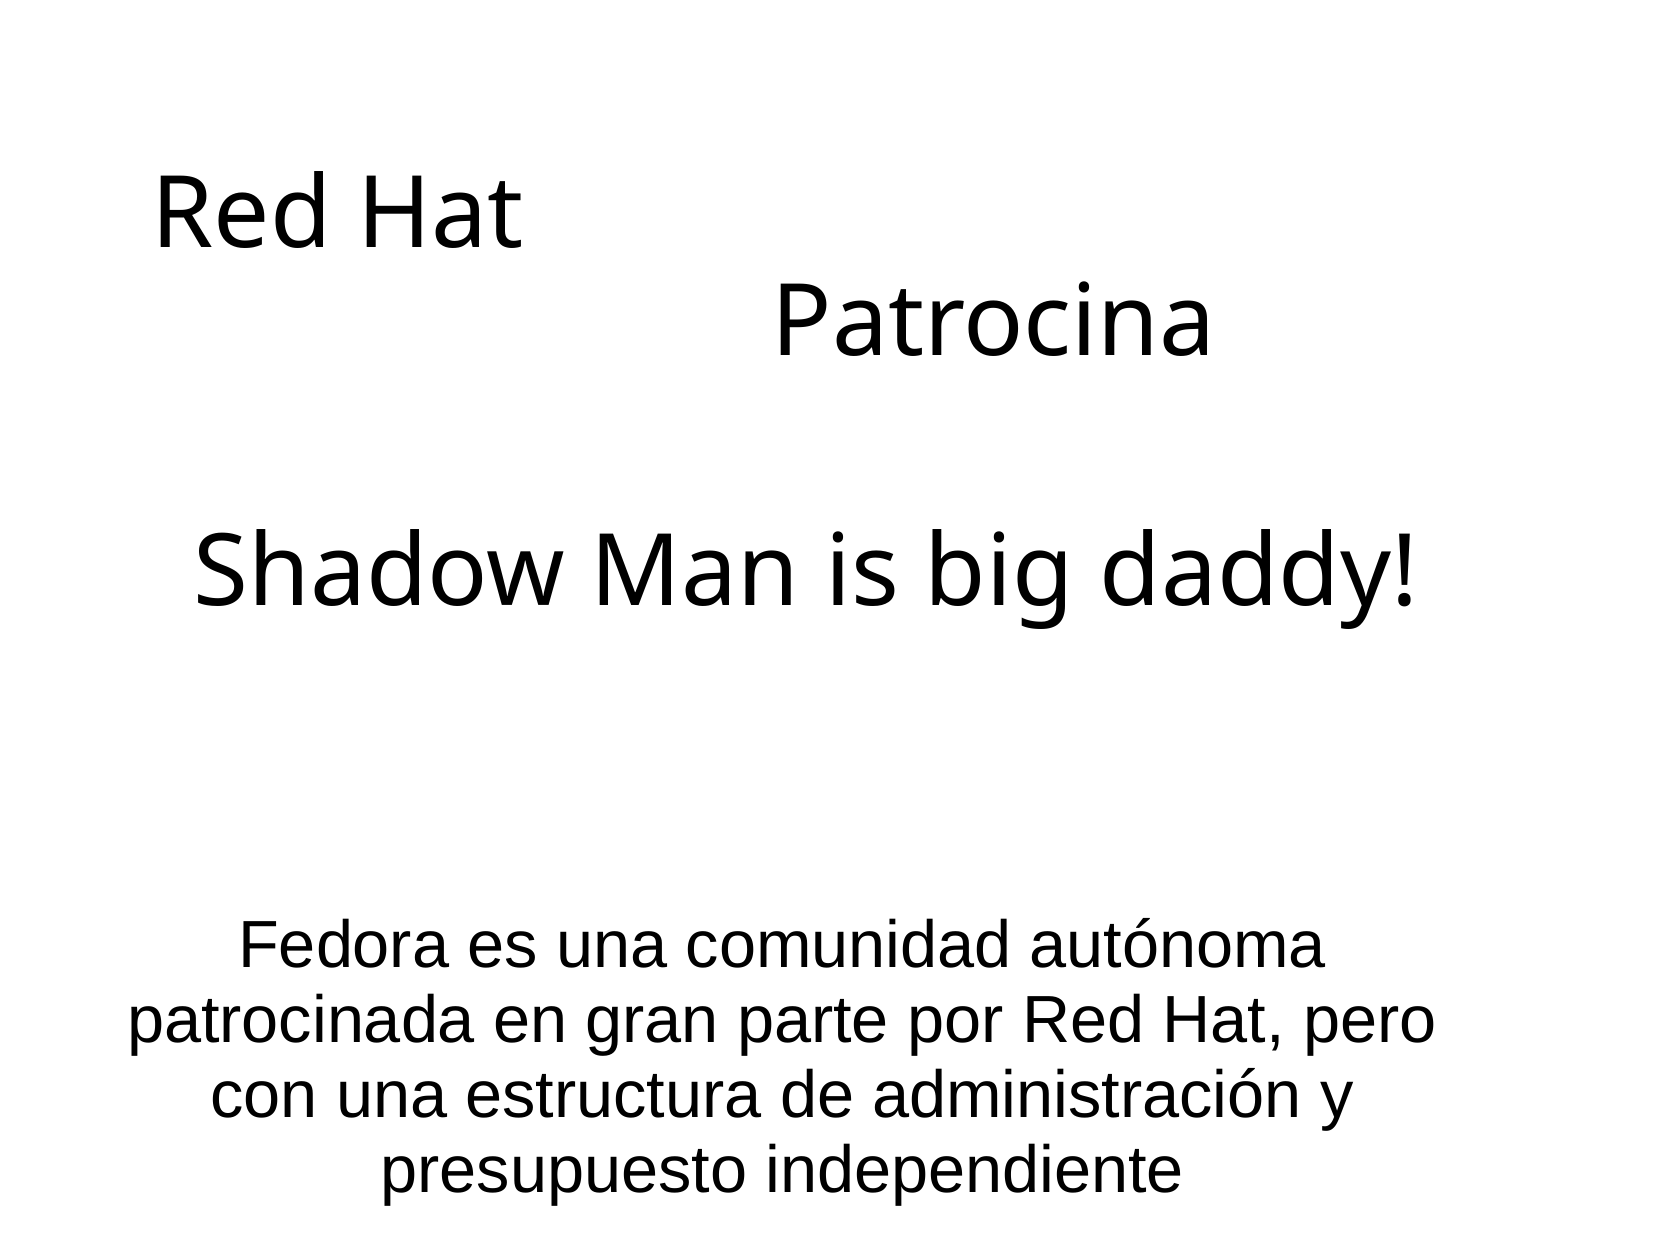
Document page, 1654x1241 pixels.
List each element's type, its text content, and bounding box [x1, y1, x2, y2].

title Red Hat [112, 112, 563, 305]
text_box Fedora es una comunidad autónoma patrocinada en gran parte por Red Hat, pero con una estructura de administración y presupuesto independiente [112, 900, 1576, 1214]
title Patrocina [712, 220, 1276, 413]
title Shadow Man is big daddy! [187, 450, 1426, 683]
